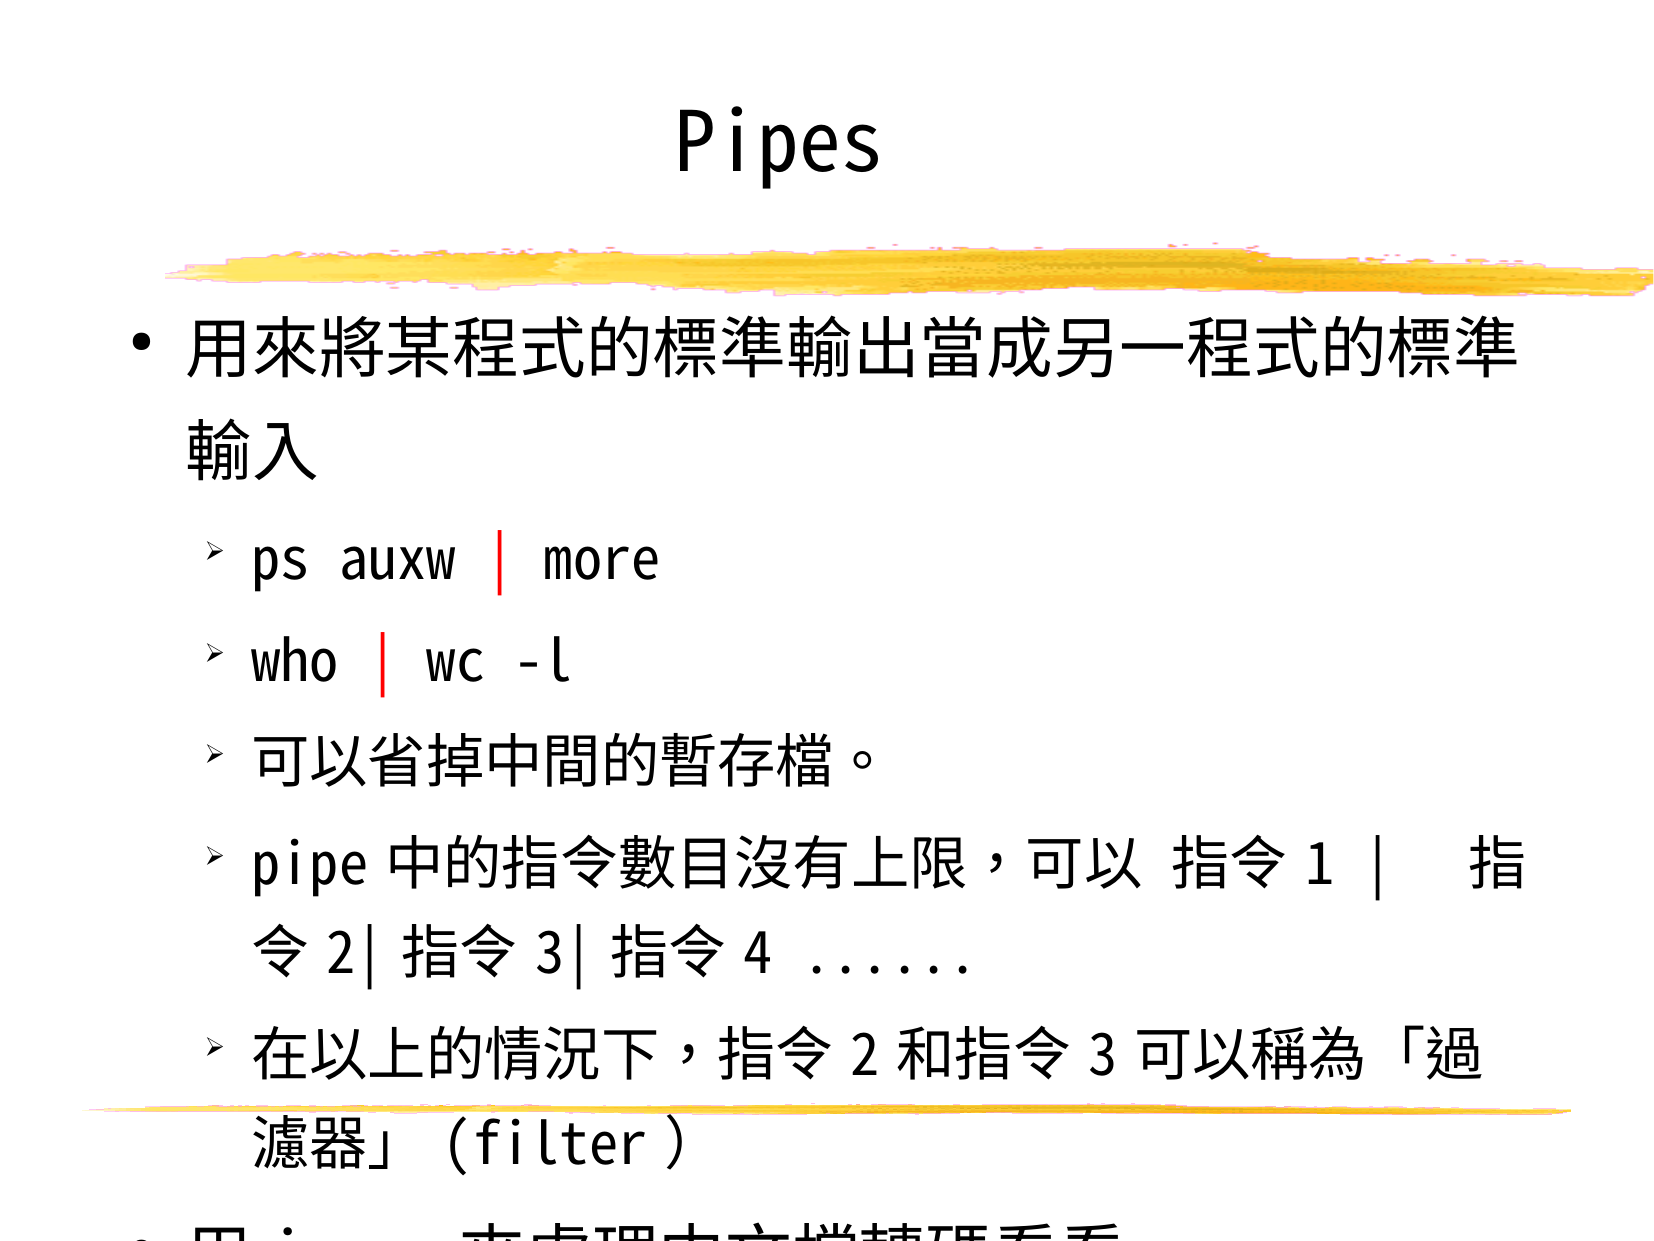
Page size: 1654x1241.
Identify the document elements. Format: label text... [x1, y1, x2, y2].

picture [82, 1102, 1571, 1117]
title Pipes [76, 28, 1482, 236]
list 用來將某程式的標準輸出當成另一程式的標準輸入 ps auxw | more who | wc -l 可以省掉中間的暫存檔。 pipe中的指令數目沒有上限，可以 指令1 | 指令2|指令3|指令4 ...... 在以上的情況下，指令2和指令3可以稱為「過濾器」(filter） 用iconv來處理中文檔轉碼看看 [129, 289, 1536, 1112]
picture [165, 237, 1654, 308]
